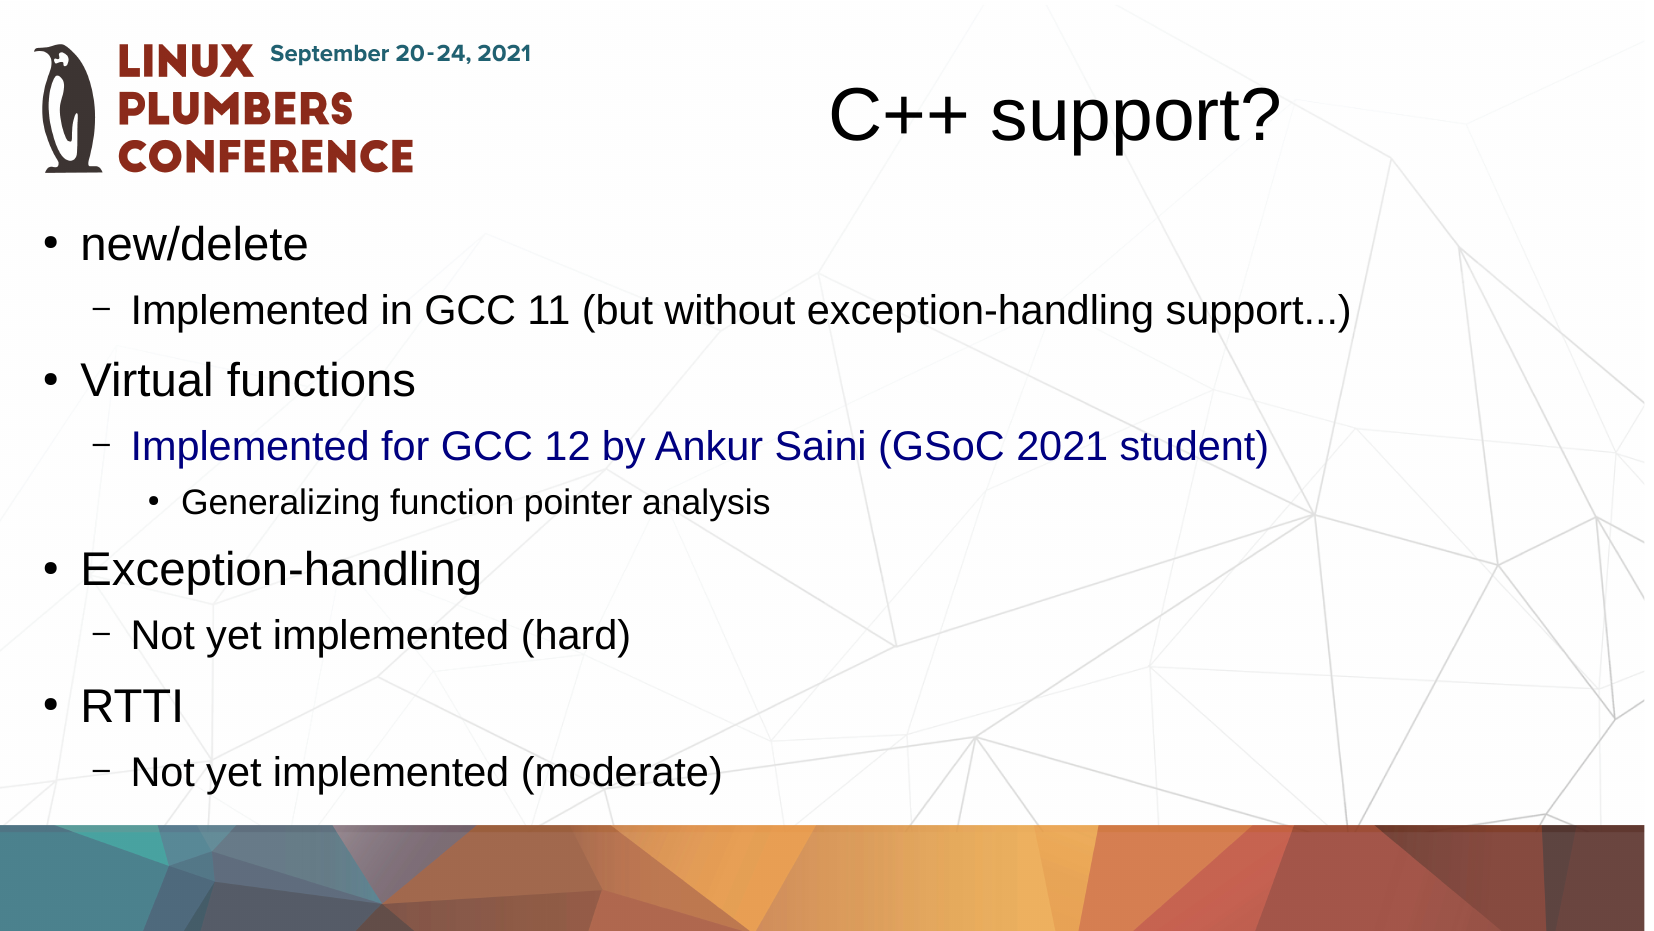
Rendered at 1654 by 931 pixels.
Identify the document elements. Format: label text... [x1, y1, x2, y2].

title C++ support? [540, 37, 1571, 193]
list new/delete Implemented in GCC 11 (but without exception-handling support...) Virtual functions Implemented for GCC 12 by Ankur Saini (GSoC 2021 student) Generalizing function pointer analysis Exception-handling Not yet implemented (hard) RTTI Not yet implemented (moderate) [30, 217, 1645, 796]
picture [0, 1, 1645, 931]
